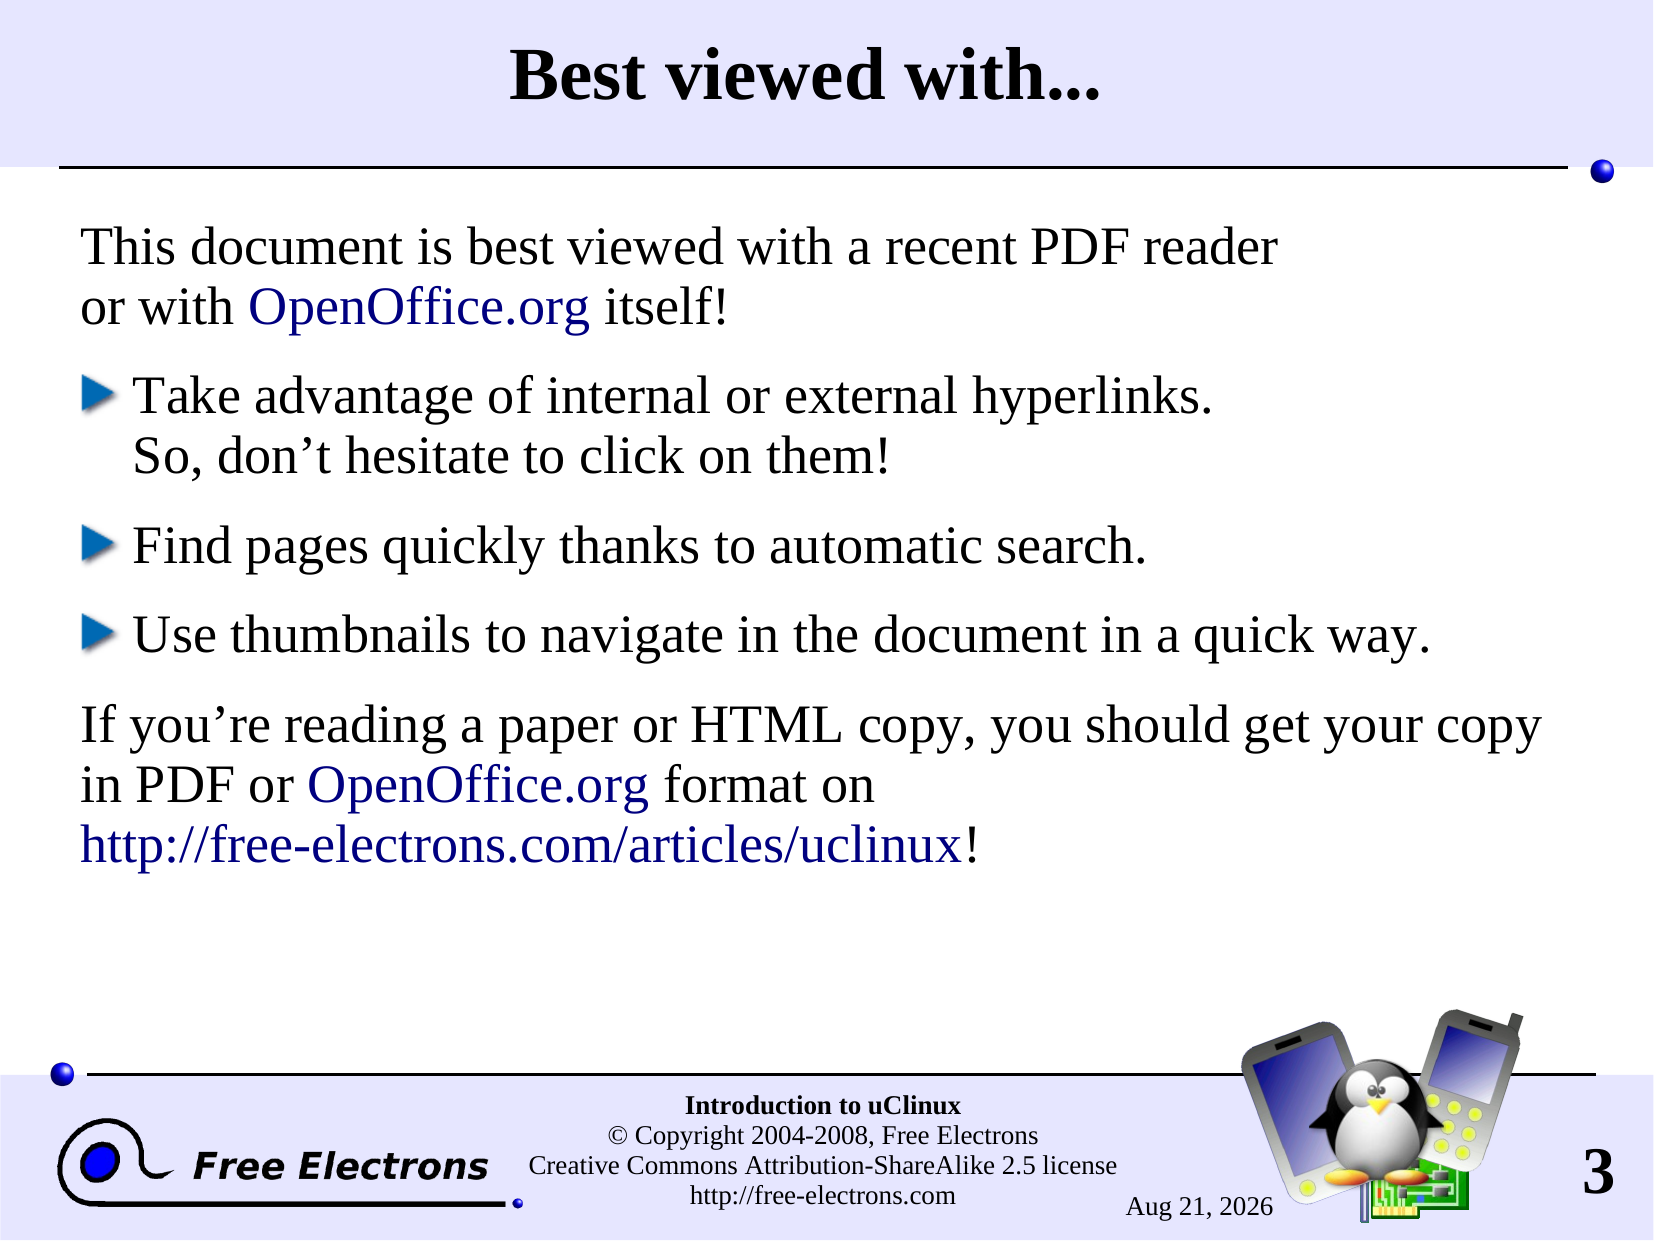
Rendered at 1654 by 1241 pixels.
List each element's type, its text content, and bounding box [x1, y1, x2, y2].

picture [50, 1107, 527, 1216]
list This document is best viewed with a recent PDF reader or with OpenOffice.org itself! Take advantage of internal or external hyperlinks. So, don’t hesitate to click on them! Find pages quickly thanks to automatic search. Use thumbnails to navigate in the document in a quick way. If you’re reading a paper or HTML copy, you should get your copy in PDF or OpenOffice.org format on http://free-electrons.com/articles/uclinux! [62, 216, 1547, 1034]
title Best viewed with... [60, 18, 1552, 132]
picture [1225, 1034, 1532, 1241]
